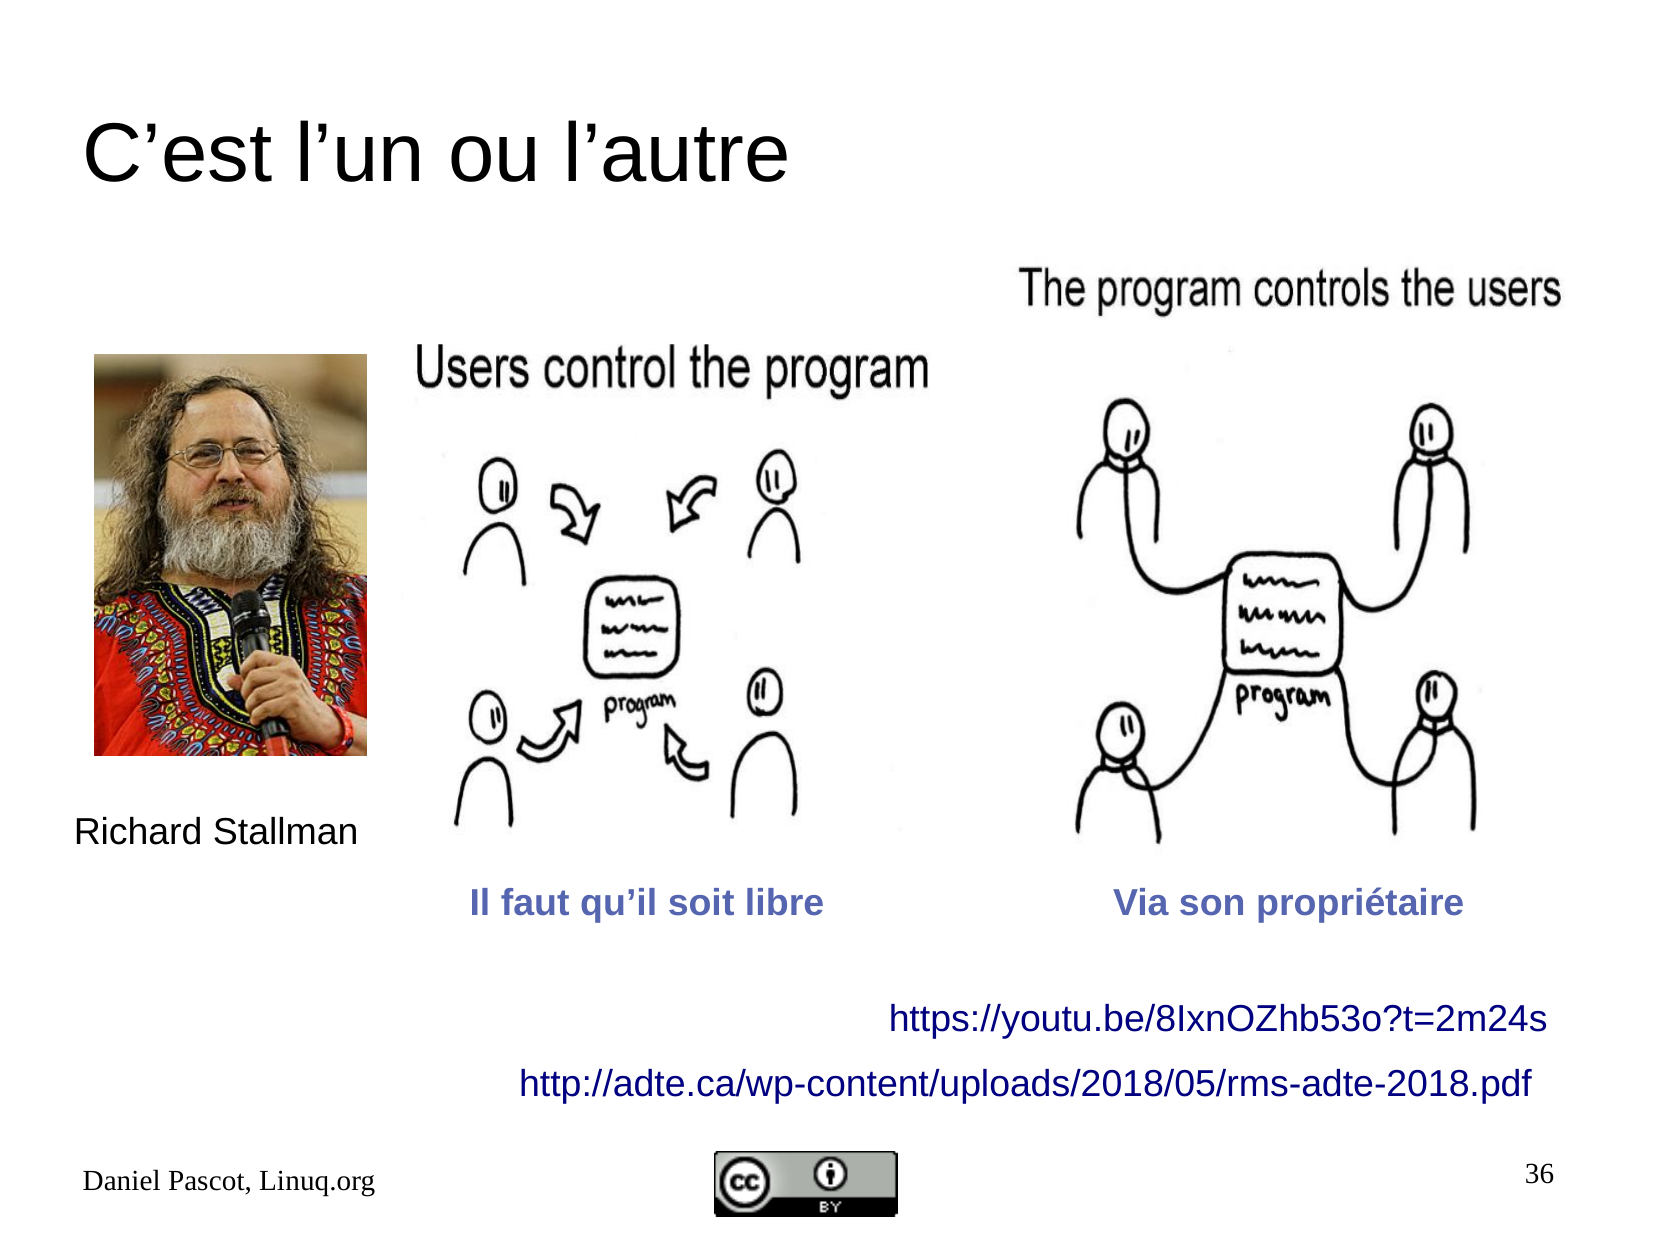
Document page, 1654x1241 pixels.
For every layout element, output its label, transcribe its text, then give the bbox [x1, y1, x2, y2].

text_box https://youtu.be/8IxnOZhb53o?t=2m24s [874, 989, 1563, 1066]
picture [714, 1151, 898, 1217]
text_box http://adte.ca/wp-content/uploads/2018/05/rms-adte-2018.pdf [504, 1055, 1548, 1131]
text_box Via son propriétaire [1098, 874, 1484, 931]
title C’est l’un ou l’autre [82, 49, 1571, 257]
picture [94, 354, 367, 756]
picture [1003, 256, 1598, 860]
picture [401, 323, 945, 835]
text_box Il faut qu’il soit libre [454, 874, 840, 931]
text_box Richard Stallman [59, 803, 374, 879]
